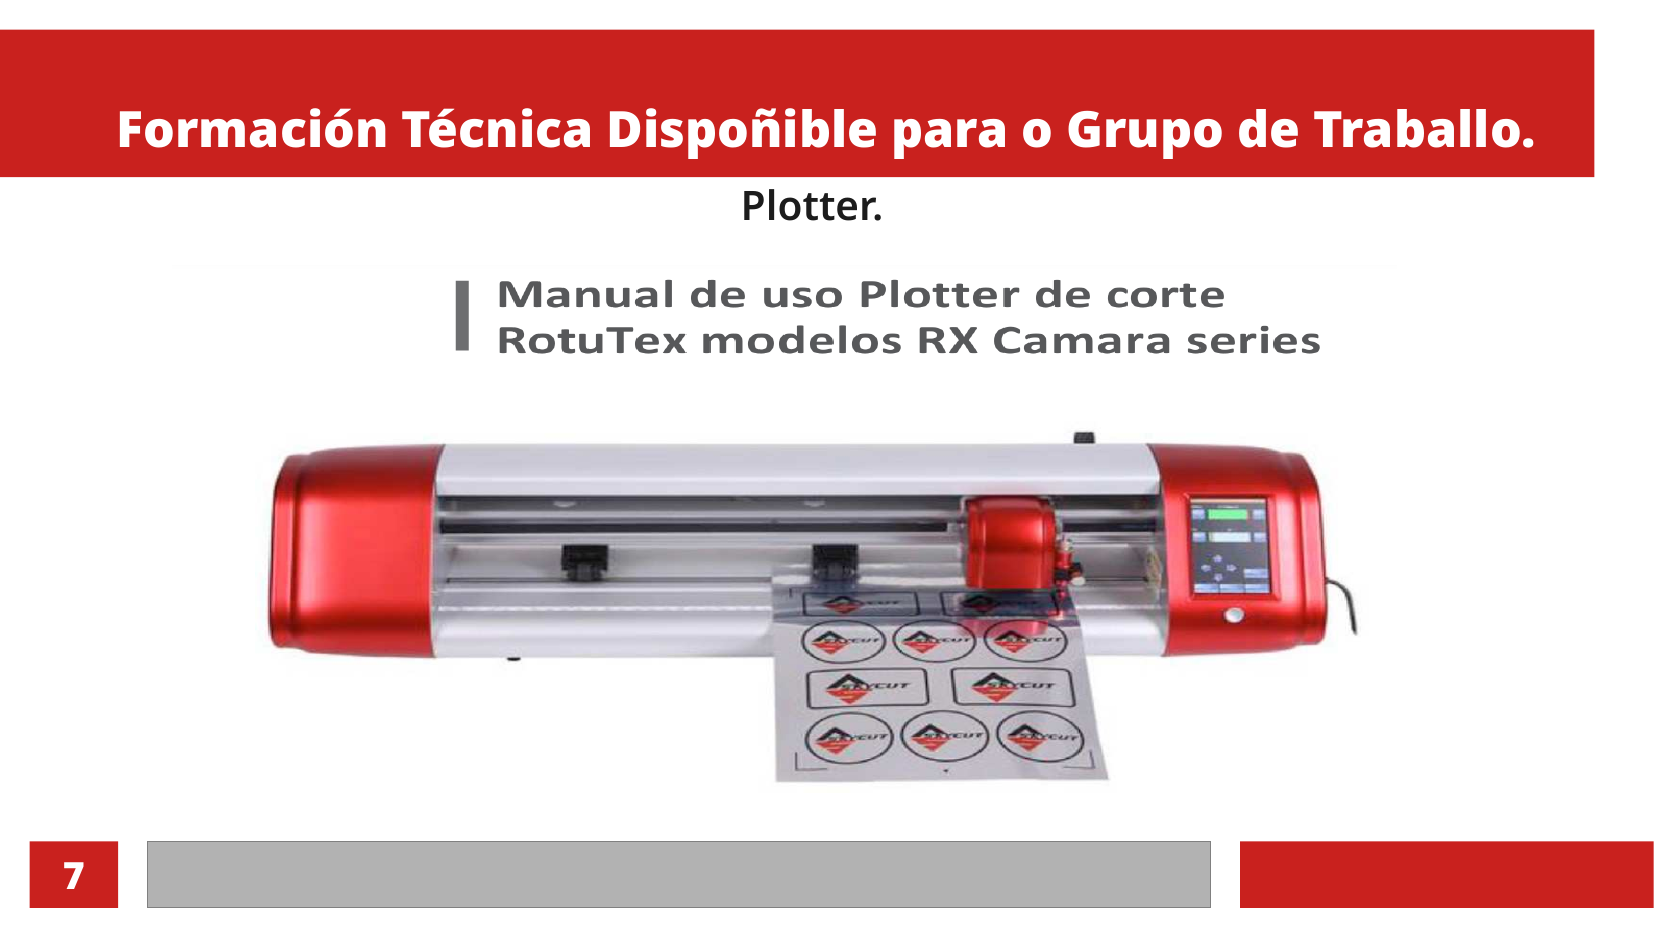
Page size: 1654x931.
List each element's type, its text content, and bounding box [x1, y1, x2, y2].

list Plotter. [29, 177, 1595, 827]
title Formación Técnica Dispoñible para o Grupo de Traballo. [59, 44, 1595, 163]
picture [172, 265, 1397, 798]
